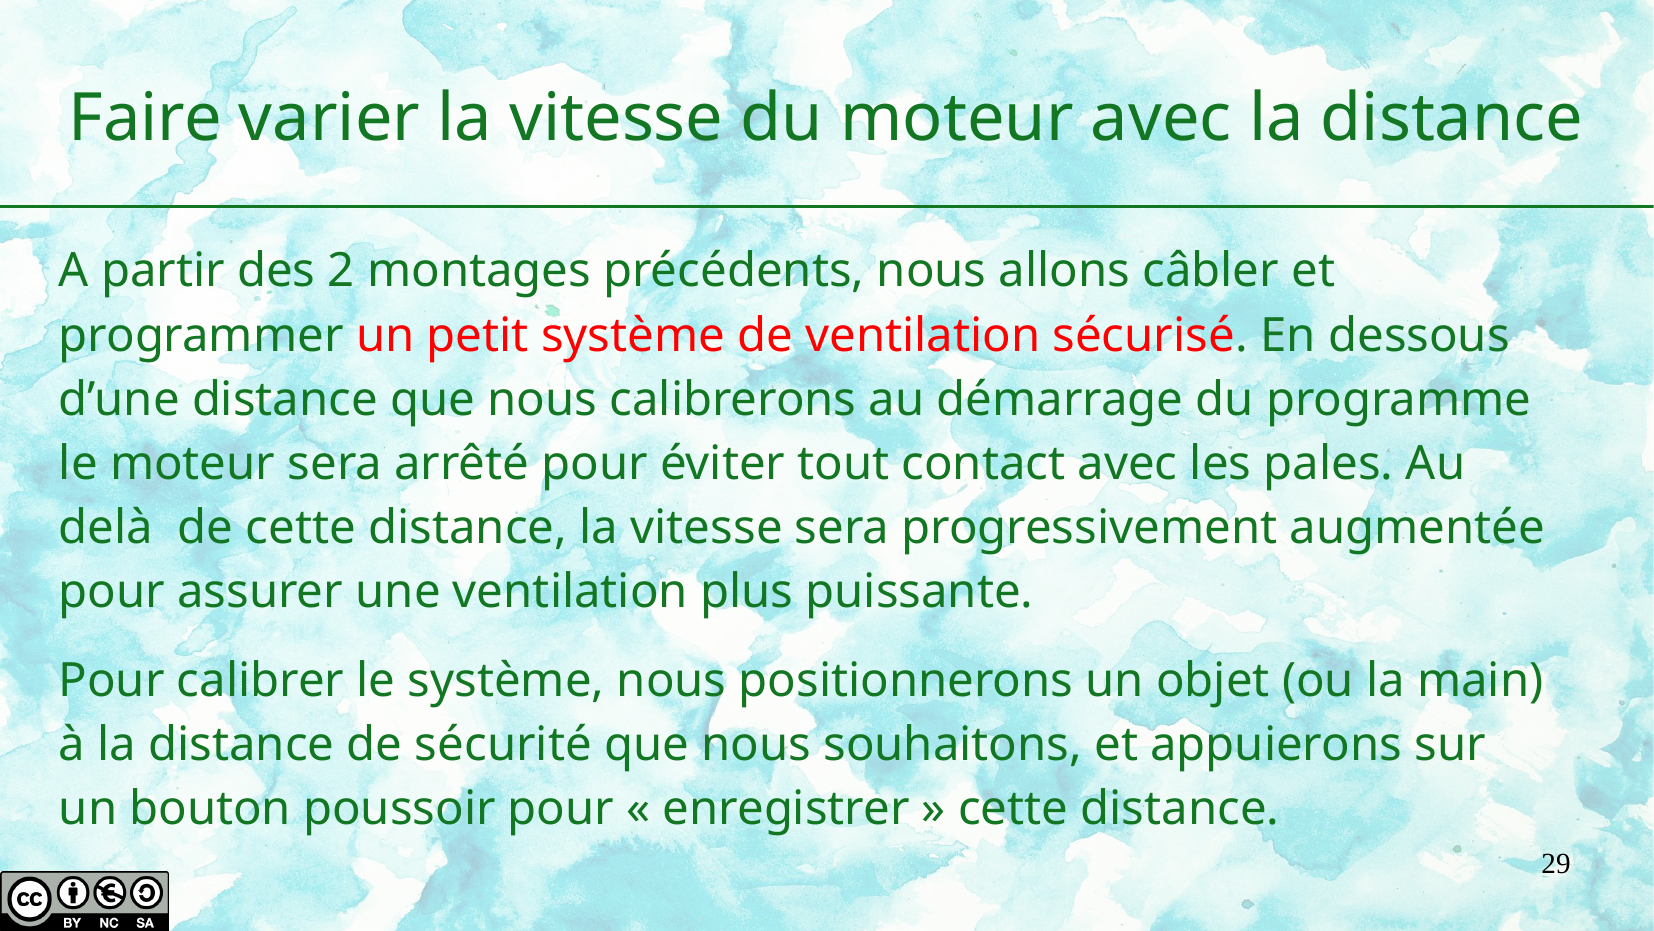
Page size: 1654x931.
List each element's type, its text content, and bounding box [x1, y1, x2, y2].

list A partir des 2 montages précédents, nous allons câbler et programmer un petit système de ventilation sécurisé. En dessous d’une distance que nous calibrerons au démarrage du programme le moteur sera arrêté pour éviter tout contact avec les pales. Au delà de cette distance, la vitesse sera progressivement augmentée pour assurer une ventilation plus puissante. Pour calibrer le système, nous positionnerons un objet (ou la main) à la distance de sécurité que nous souhaitons, et appuierons sur un bouton poussoir pour « enregistrer » cette distance. [59, 236, 1548, 846]
title Faire varier la vitesse du moteur avec la distance [29, 23, 1625, 206]
picture [0, 871, 169, 931]
